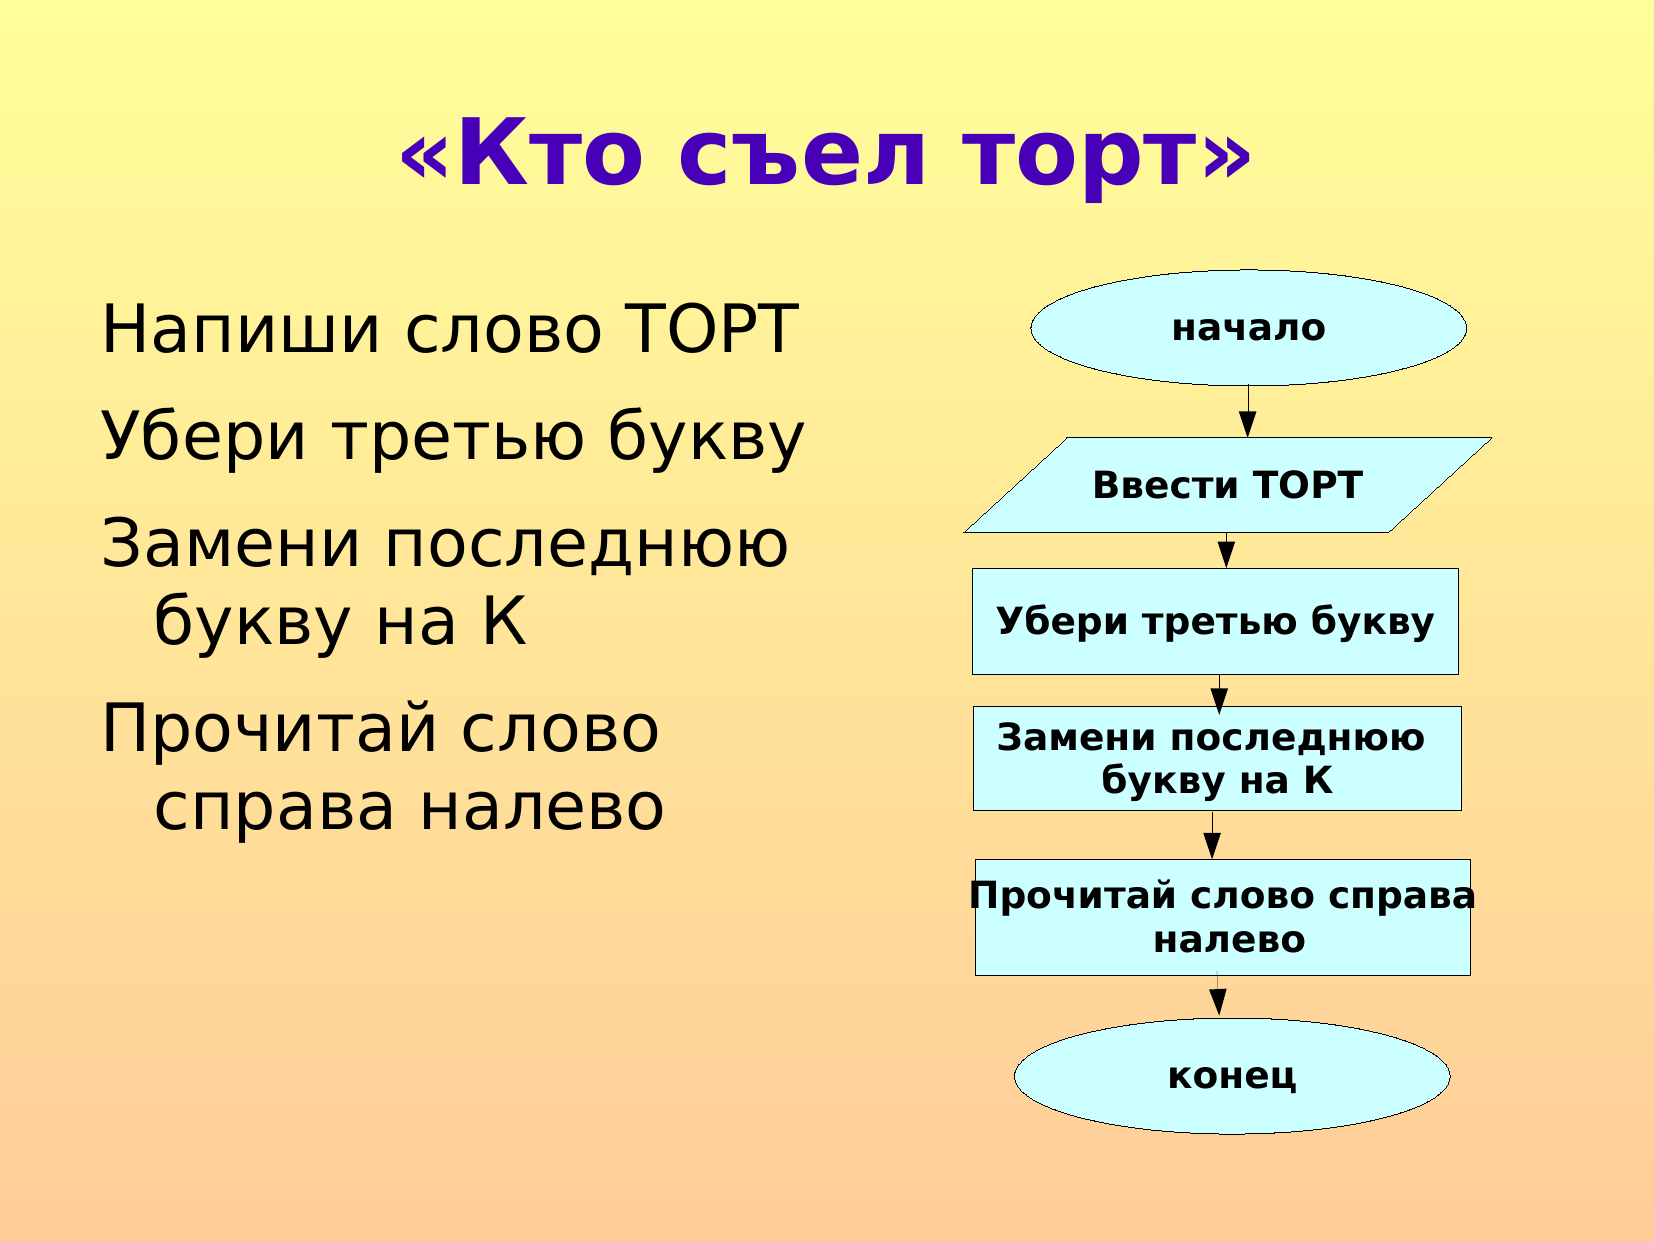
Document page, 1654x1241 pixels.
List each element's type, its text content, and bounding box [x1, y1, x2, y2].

text_box Убери третью букву [972, 568, 1459, 675]
text_box конец [1014, 1018, 1451, 1135]
text_box Прочитай слово справа налево [975, 859, 1471, 976]
text_box начало [1030, 269, 1467, 386]
text_box Замени последнюю букву на К [973, 706, 1462, 811]
list Напиши слово ТОРТ Убери третью букву Замени последнюю букву на К Прочитай слово справа налево [82, 290, 809, 1094]
text_box Ввести ТОРТ [963, 437, 1492, 533]
title «Кто съел торт» [82, 49, 1571, 257]
